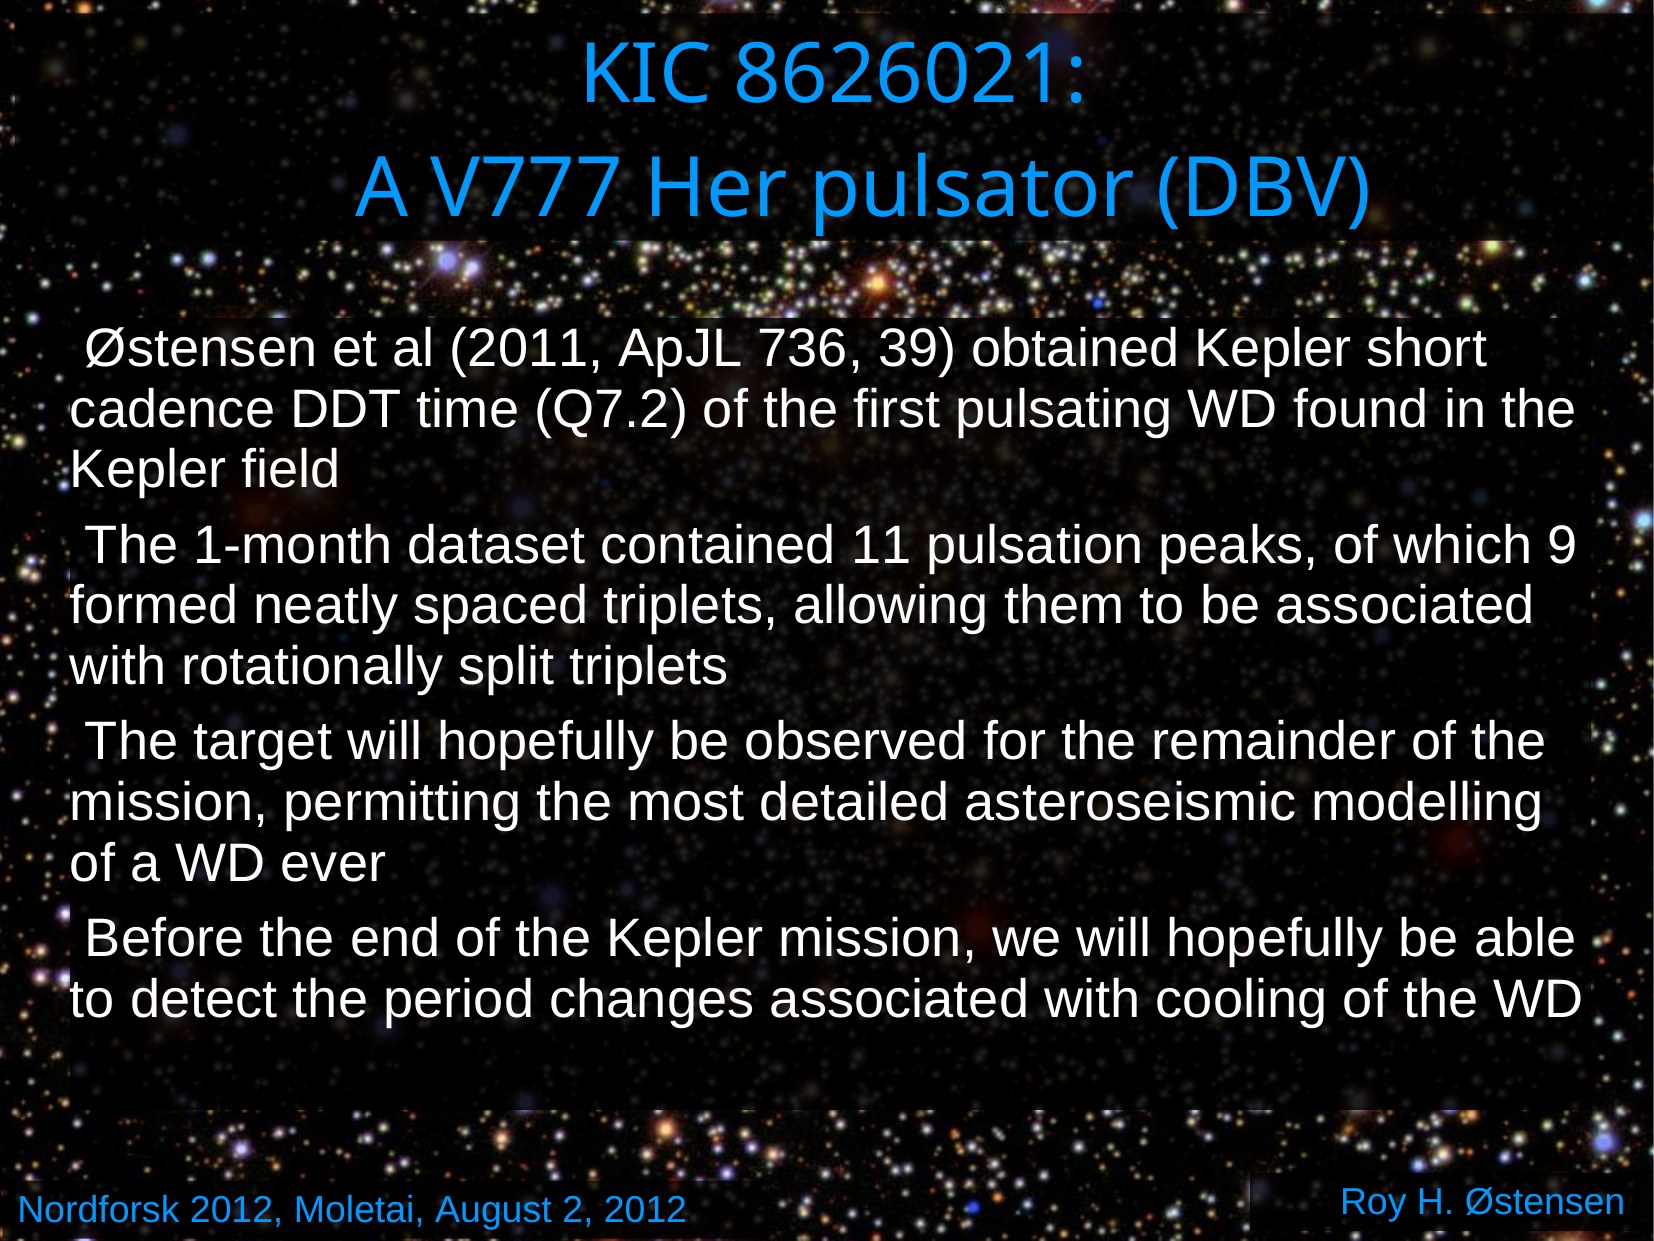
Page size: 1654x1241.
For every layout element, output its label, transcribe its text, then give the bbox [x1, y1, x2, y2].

picture [0, 0, 1654, 1241]
list Østensen et al (2011, ApJL 736, 39) obtained Kepler short cadence DDT time (Q7.2) of the first pulsating WD found in the Kepler field The 1-month dataset contained 11 pulsation peaks, of which 9 formed neatly spaced triplets, allowing them to be associated with rotationally split triplets The target will hopefully be observed for the remainder of the mission, permitting the most detailed asteroseismic modelling of a WD ever Before the end of the Kepler mission, we will hopefully be able to detect the period changes associated with cooling of the WD [70, 317, 1592, 1110]
title KIC 8626021: A V777 Her pulsator (DBV) [14, 30, 1654, 224]
